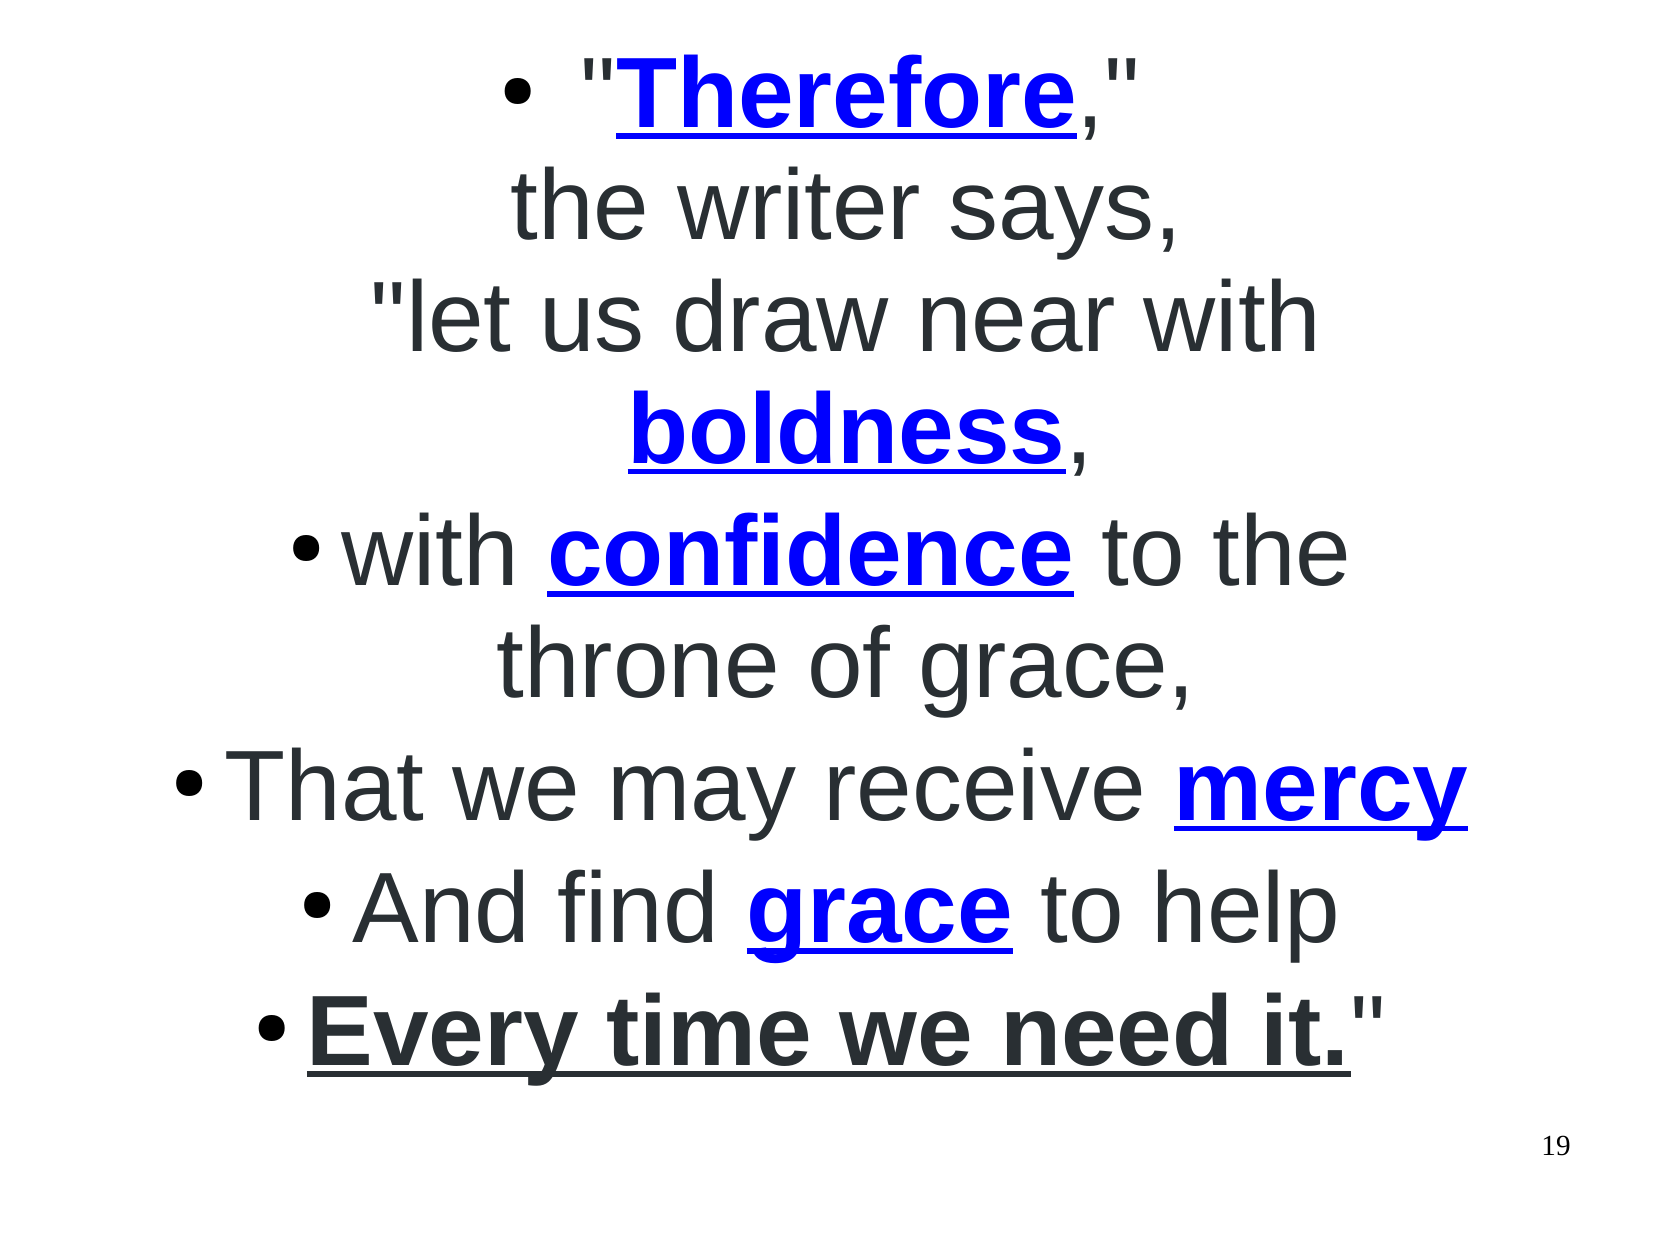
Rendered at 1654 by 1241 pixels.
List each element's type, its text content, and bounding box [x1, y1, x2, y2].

list "Therefore," the writer says, "let us draw near with boldness, with confidence to the throne of grace, That we may receive mercy And find grace to help Every time we need it." [37, 37, 1613, 1238]
